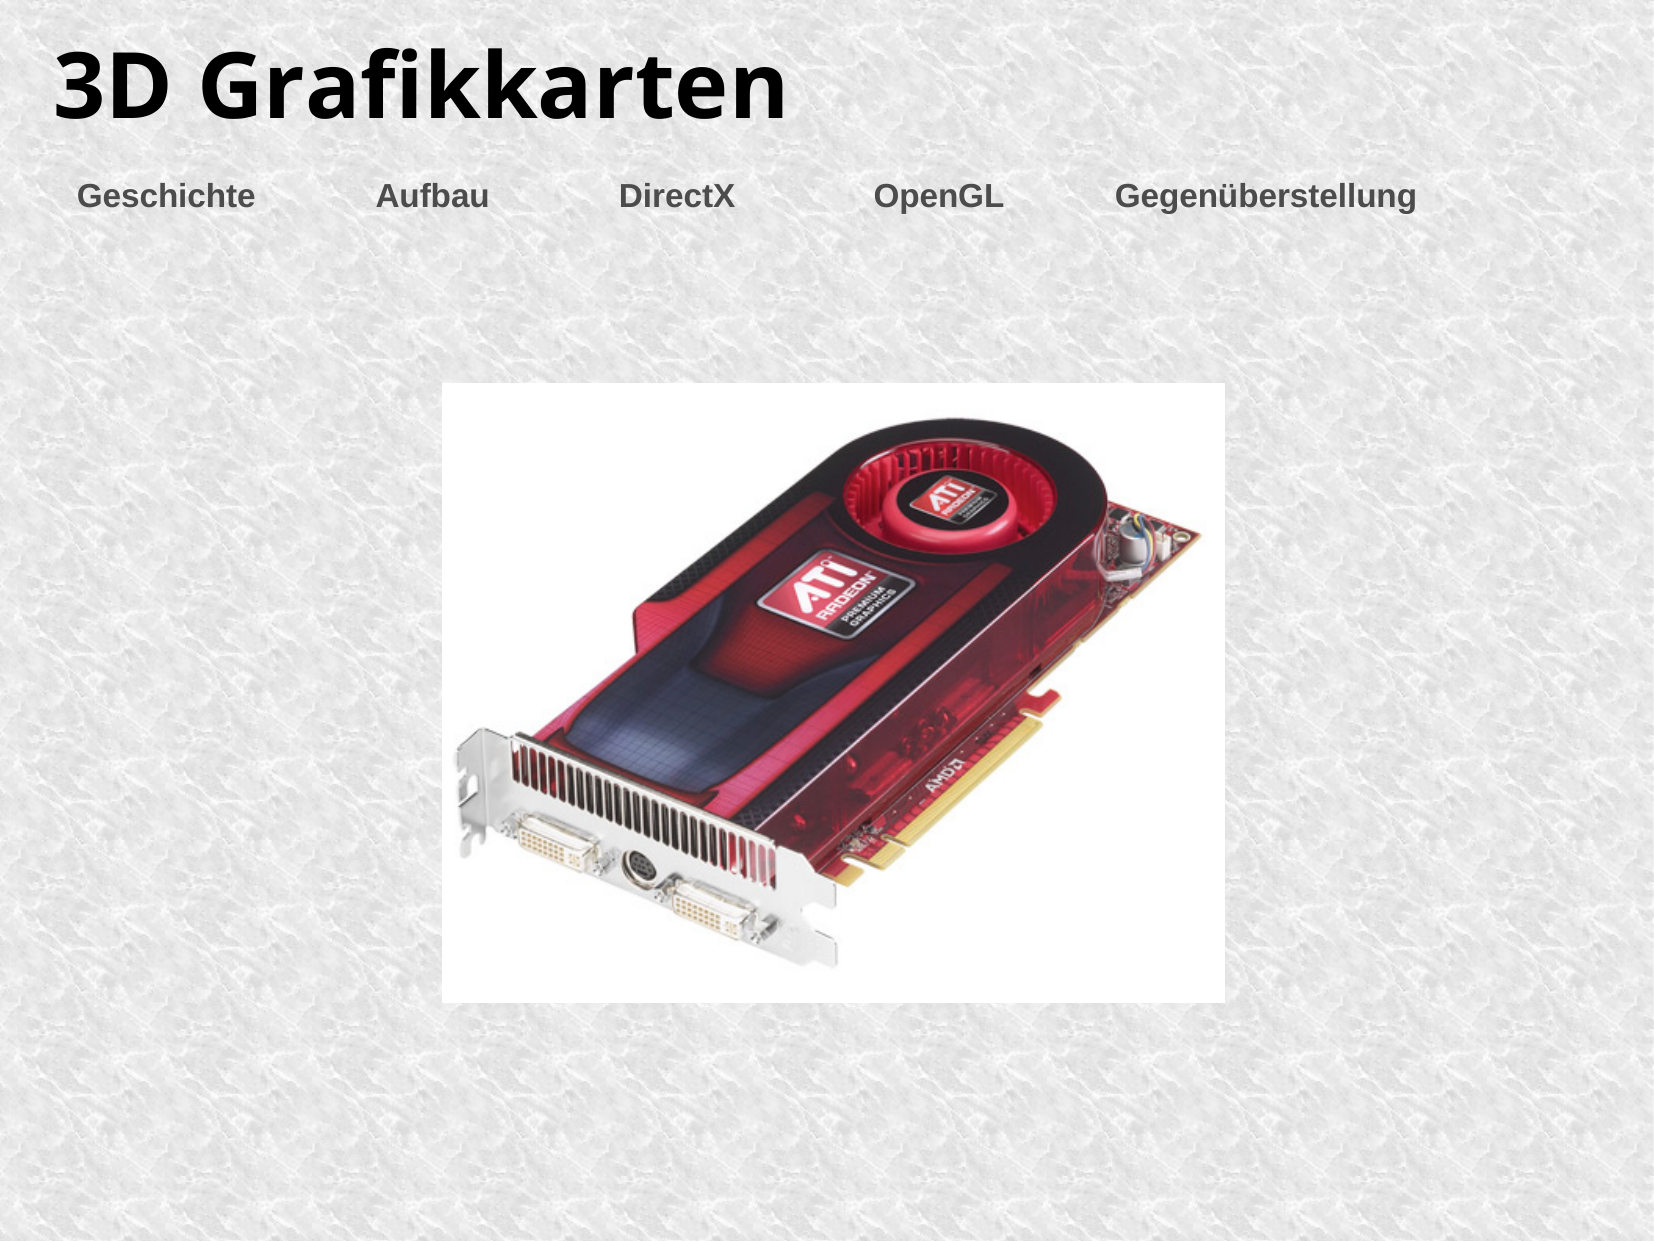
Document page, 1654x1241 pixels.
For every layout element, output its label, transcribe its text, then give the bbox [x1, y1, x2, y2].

title 3D Grafikkarten [53, 0, 1506, 187]
list Geschichte Aufbau DirectX OpenGL Gegenüberstellung [59, 177, 1536, 266]
picture [0, 0, 1654, 1241]
